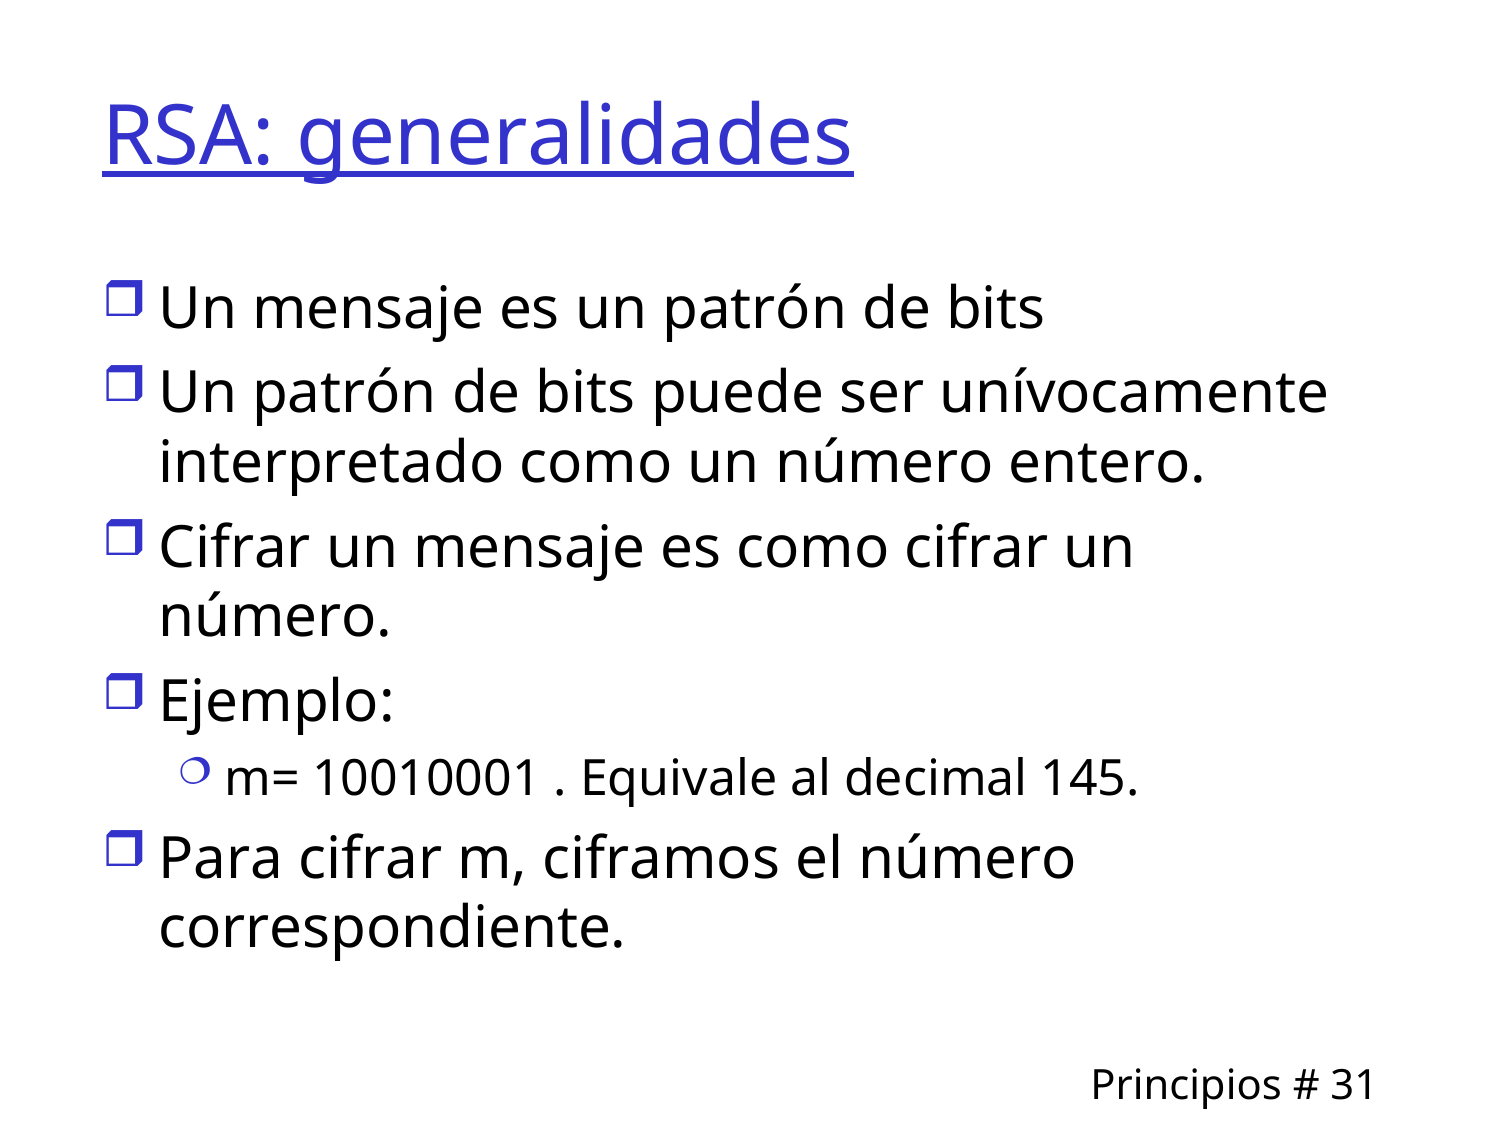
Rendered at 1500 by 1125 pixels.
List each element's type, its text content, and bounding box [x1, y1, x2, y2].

list Un mensaje es un patrón de bits Un patrón de bits puede ser unívocamente interpretado como un número entero. Cifrar un mensaje es como cifrar un número. Ejemplo: m= 10010001 . Equivale al decimal 145. Para cifrar m, ciframos el número correspondiente. [87, 262, 1363, 1006]
title RSA: generalidades [87, 23, 1453, 239]
